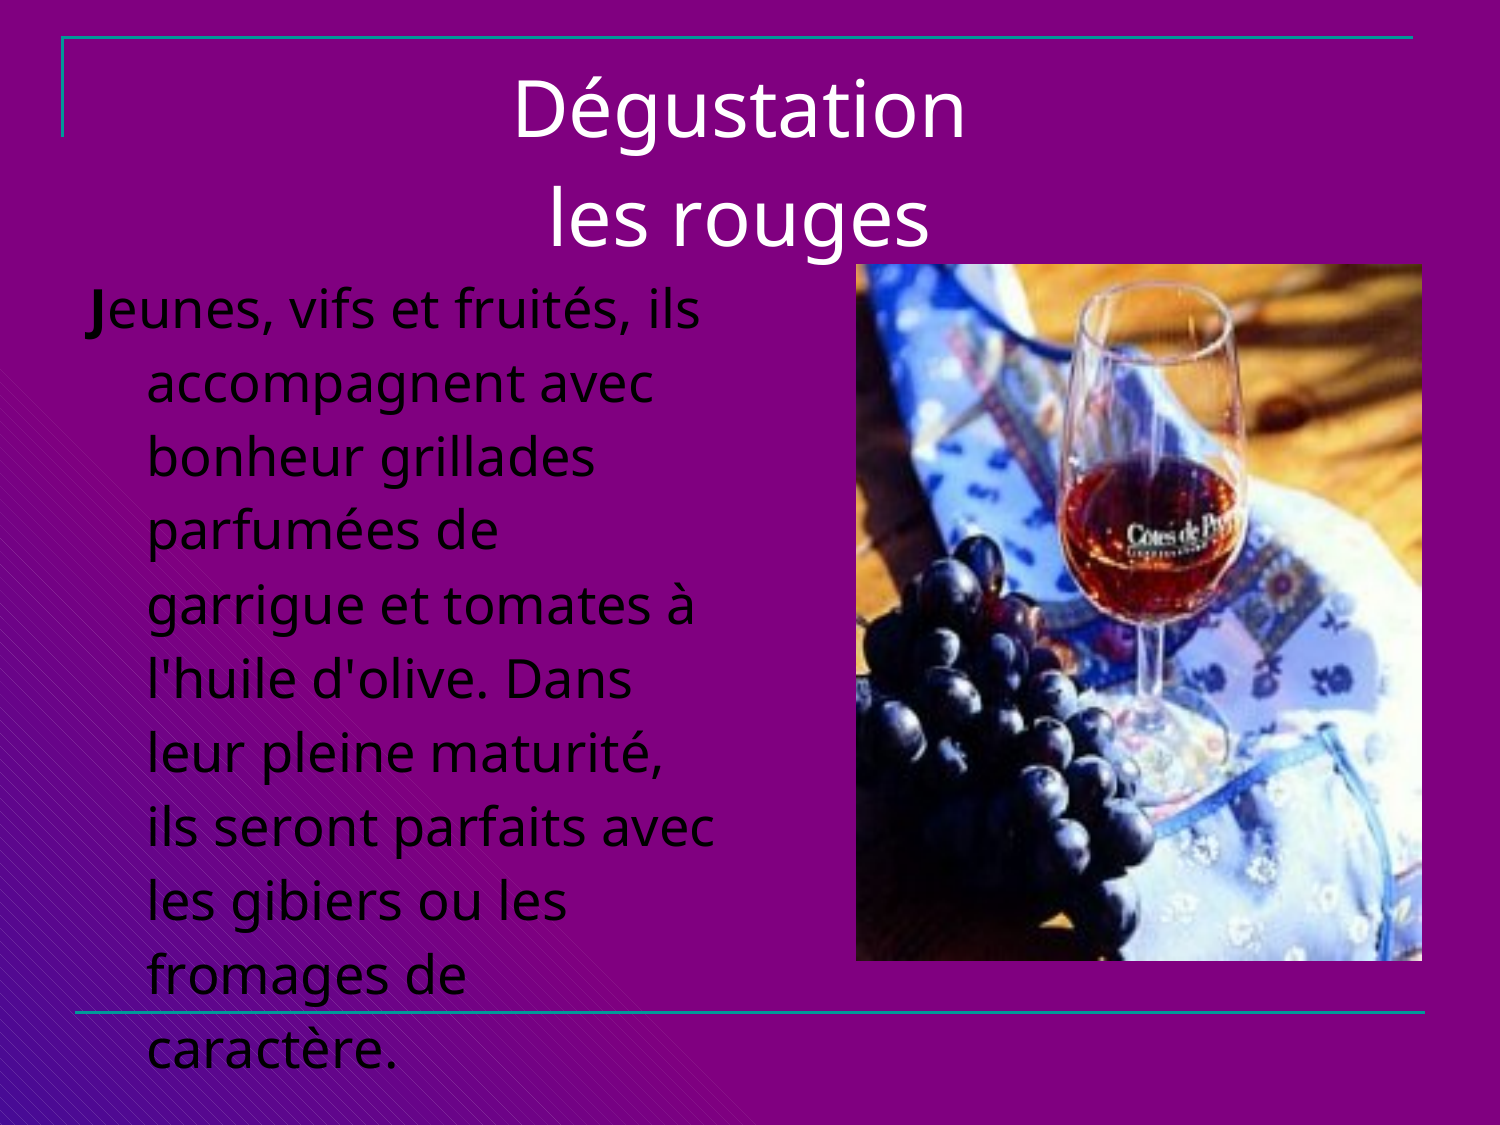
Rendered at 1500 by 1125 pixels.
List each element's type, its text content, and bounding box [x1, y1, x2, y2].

title Dégustation les rouges [75, 45, 1426, 252]
picture [856, 264, 1422, 961]
list Jeunes, vifs et fruités, ils accompagnent avec bonheur grillades parfumées de garrigue et tomates à l'huile d'olive. Dans leur pleine maturité, ils seront parfaits avec les gibiers ou les fromages de caractère. [75, 262, 738, 1123]
